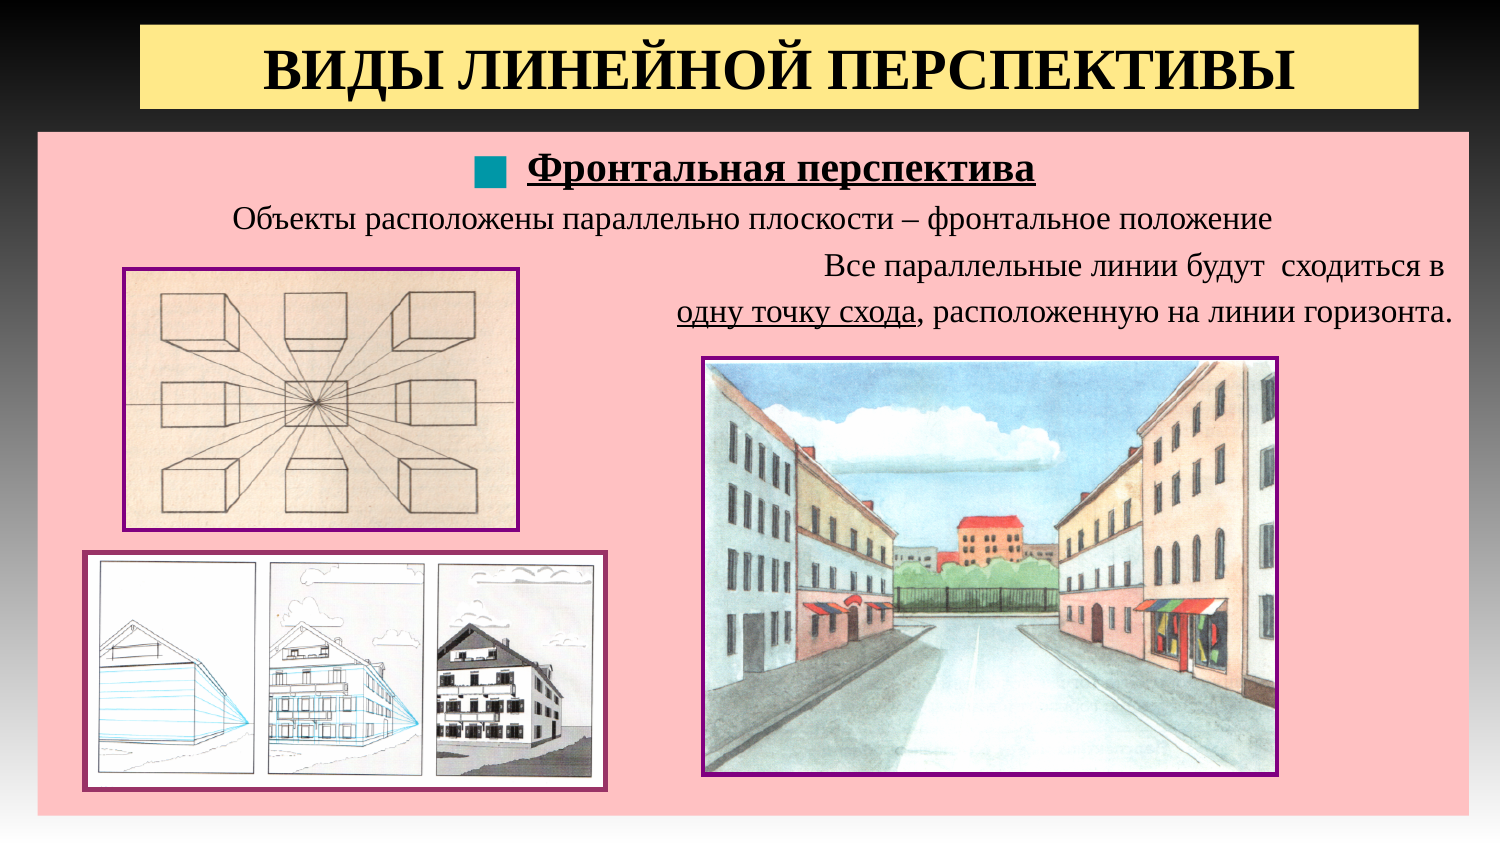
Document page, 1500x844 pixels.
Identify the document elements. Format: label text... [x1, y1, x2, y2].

picture [125, 270, 516, 528]
title ВИДЫ ЛИНЕЙНОЙ ПЕРСПЕКТИВЫ [140, 24, 1419, 109]
list Фронтальная перспектива Объекты расположены параллельно плоскости – фронтальное положение Все параллельные линии будут сходиться в одну точку схода, расположенную на линии горизонта. [37, 131, 1469, 816]
picture [87, 554, 604, 788]
picture [704, 360, 1275, 773]
